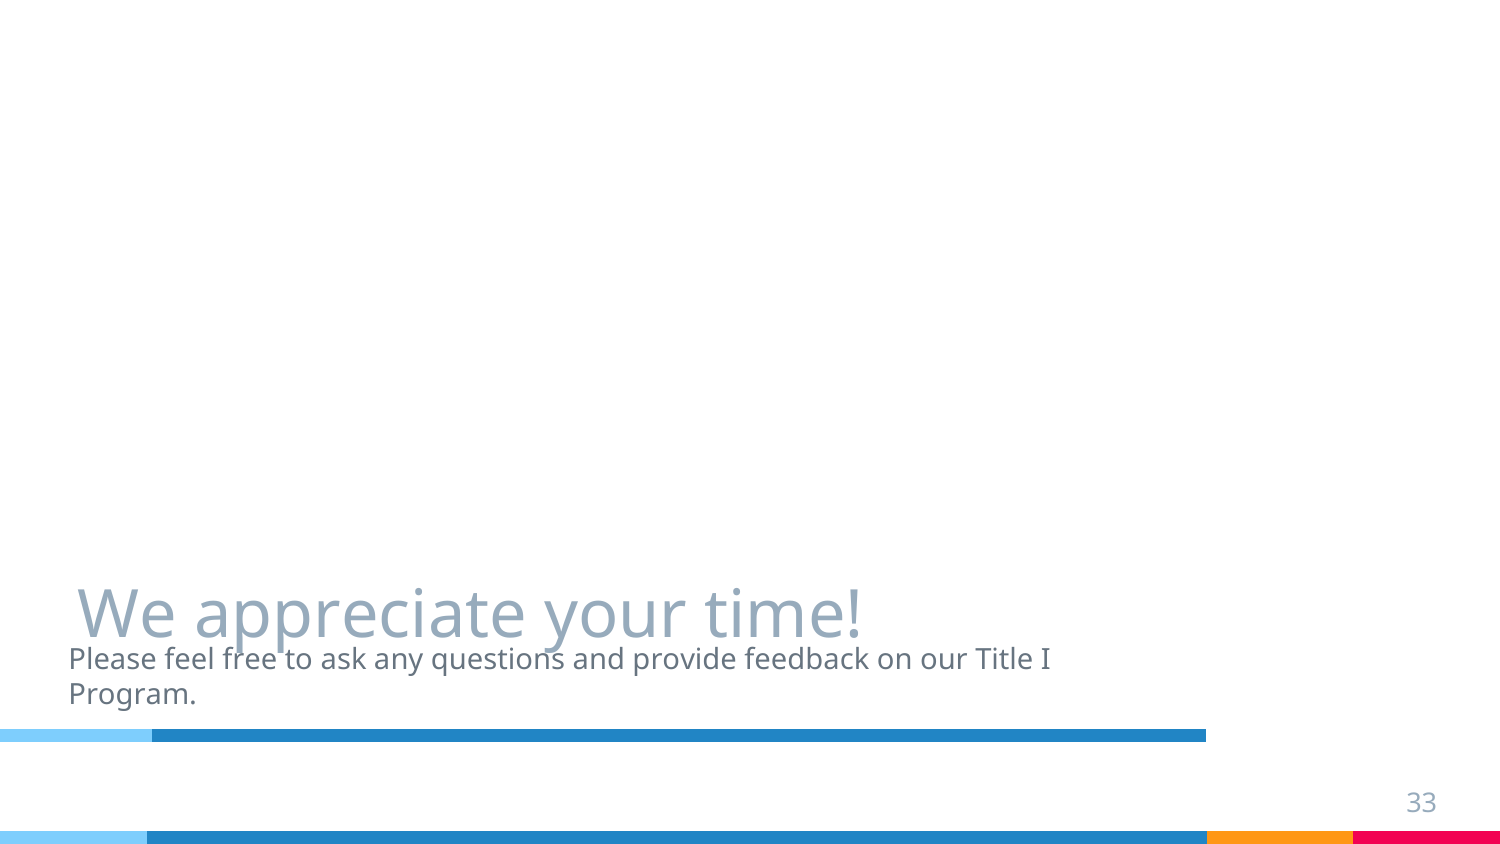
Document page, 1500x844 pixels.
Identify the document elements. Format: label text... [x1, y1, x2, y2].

title We appreciate your time! [62, 555, 1103, 624]
text_box [0, 527, 1206, 742]
list Please feel free to ask any questions and provide feedback on our Title I Program. [53, 624, 1139, 729]
text_box [1391, 770, 1482, 822]
